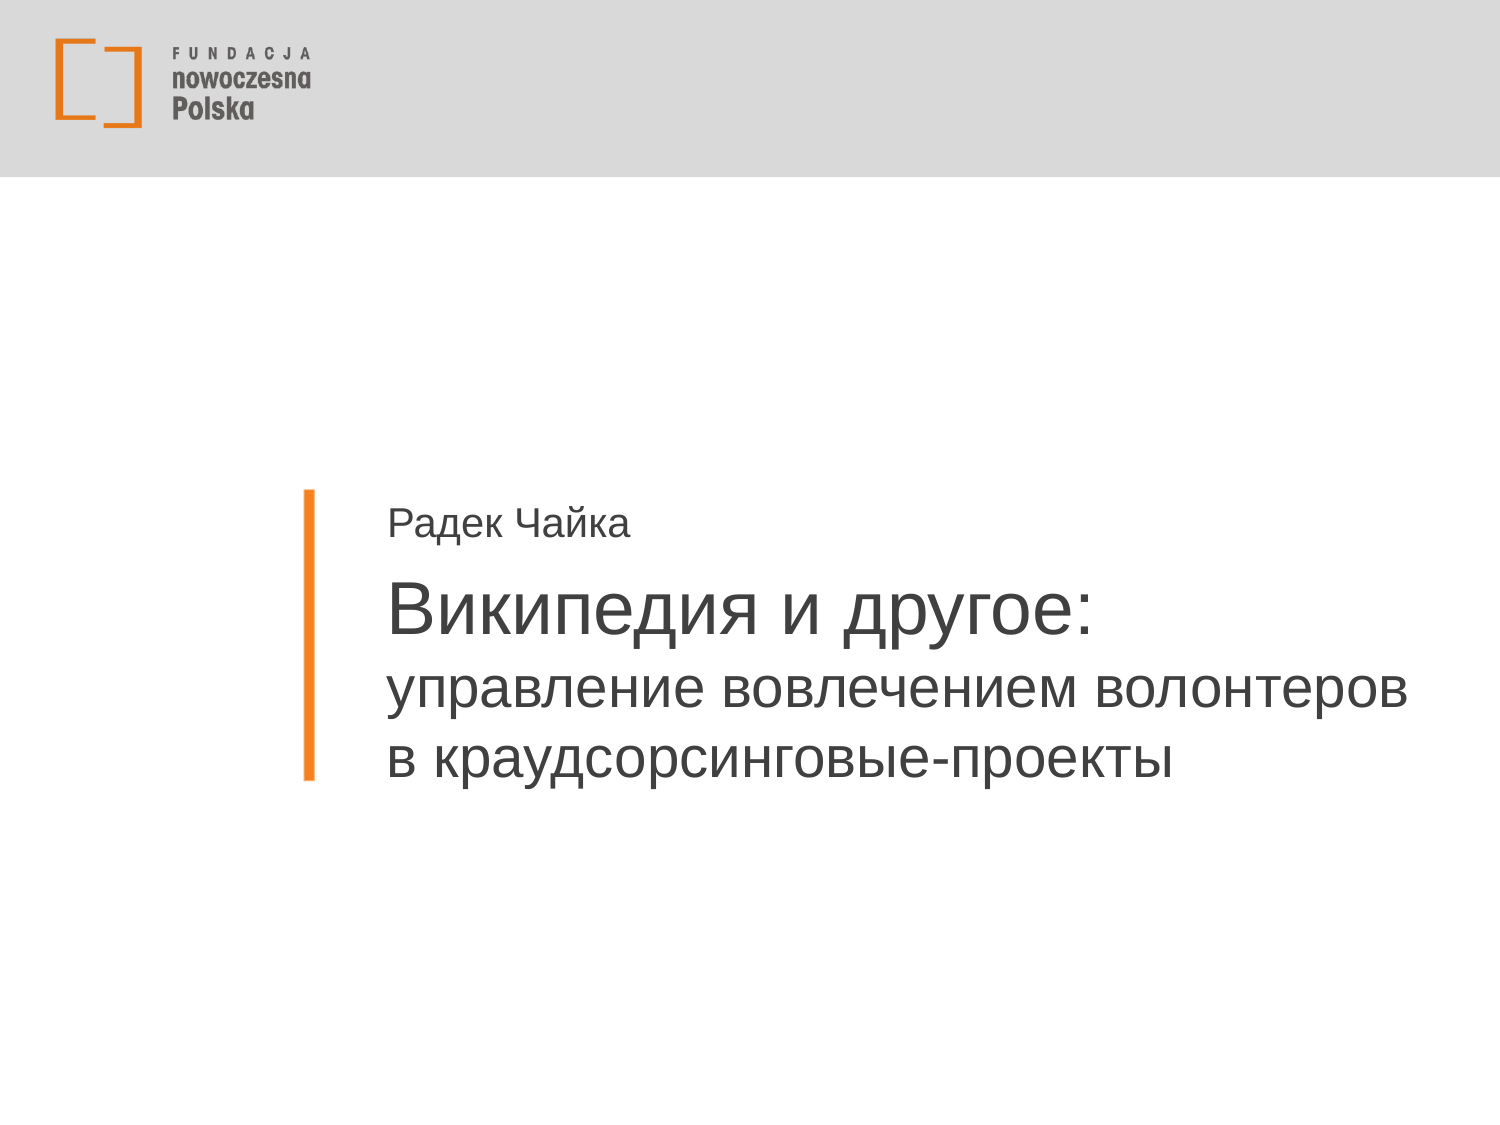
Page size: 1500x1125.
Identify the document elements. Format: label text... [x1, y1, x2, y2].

picture [53, 30, 313, 140]
picture [265, 444, 358, 811]
text_box [0, 0, 1500, 178]
text_box Википедия и другое: управление вовлечением волонтеров в краудсорсинговые-проекты [371, 562, 1447, 787]
text_box Радек Чайка [371, 479, 857, 563]
